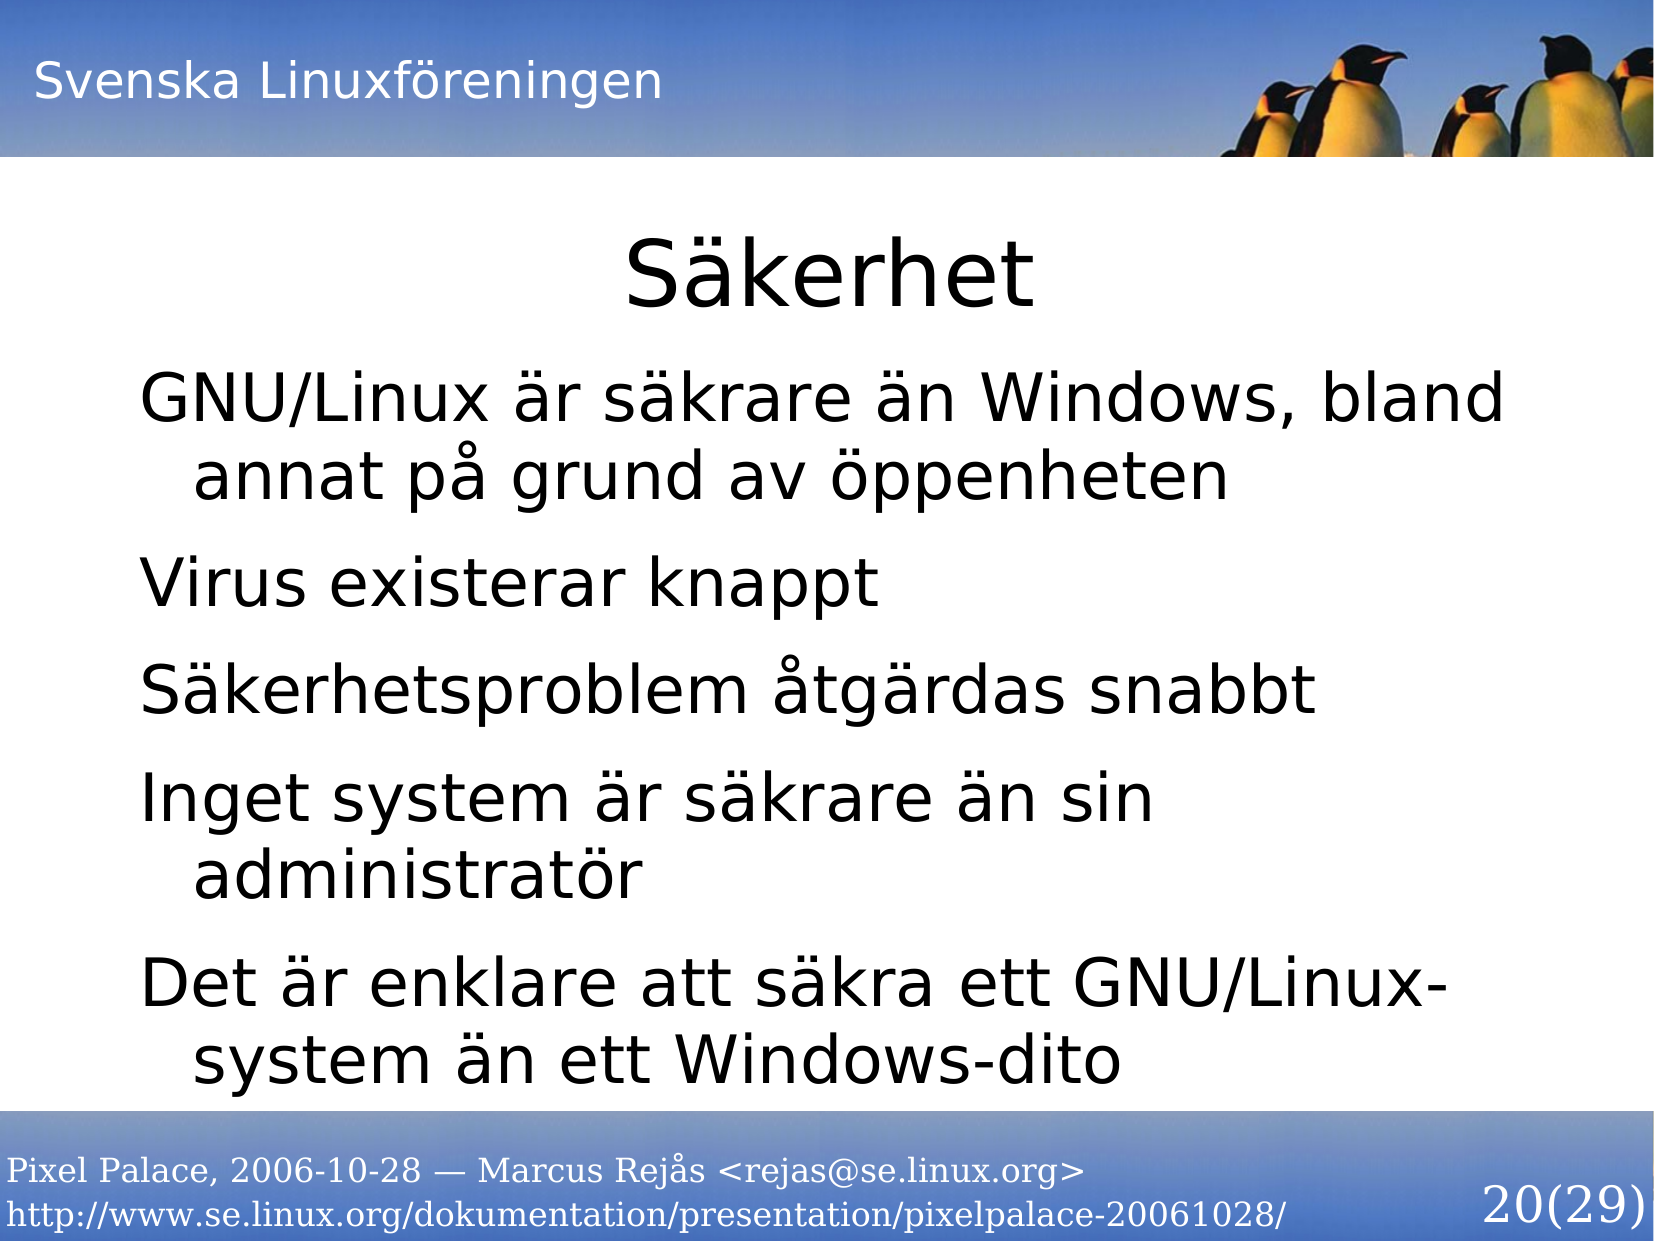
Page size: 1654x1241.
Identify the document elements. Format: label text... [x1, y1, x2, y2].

picture [0, 1111, 1654, 1241]
list GNU/Linux är säkrare än Windows, bland annat på grund av öppenheten Virus existerar knappt Säkerhetsproblem åtgärdas snabbt Inget system är säkrare än sin administratör Det är enklare att säkra ett GNU/Linux-system än ett Windows-dito [121, 359, 1534, 1134]
title Säkerhet [123, 160, 1537, 389]
picture [0, 0, 1654, 157]
